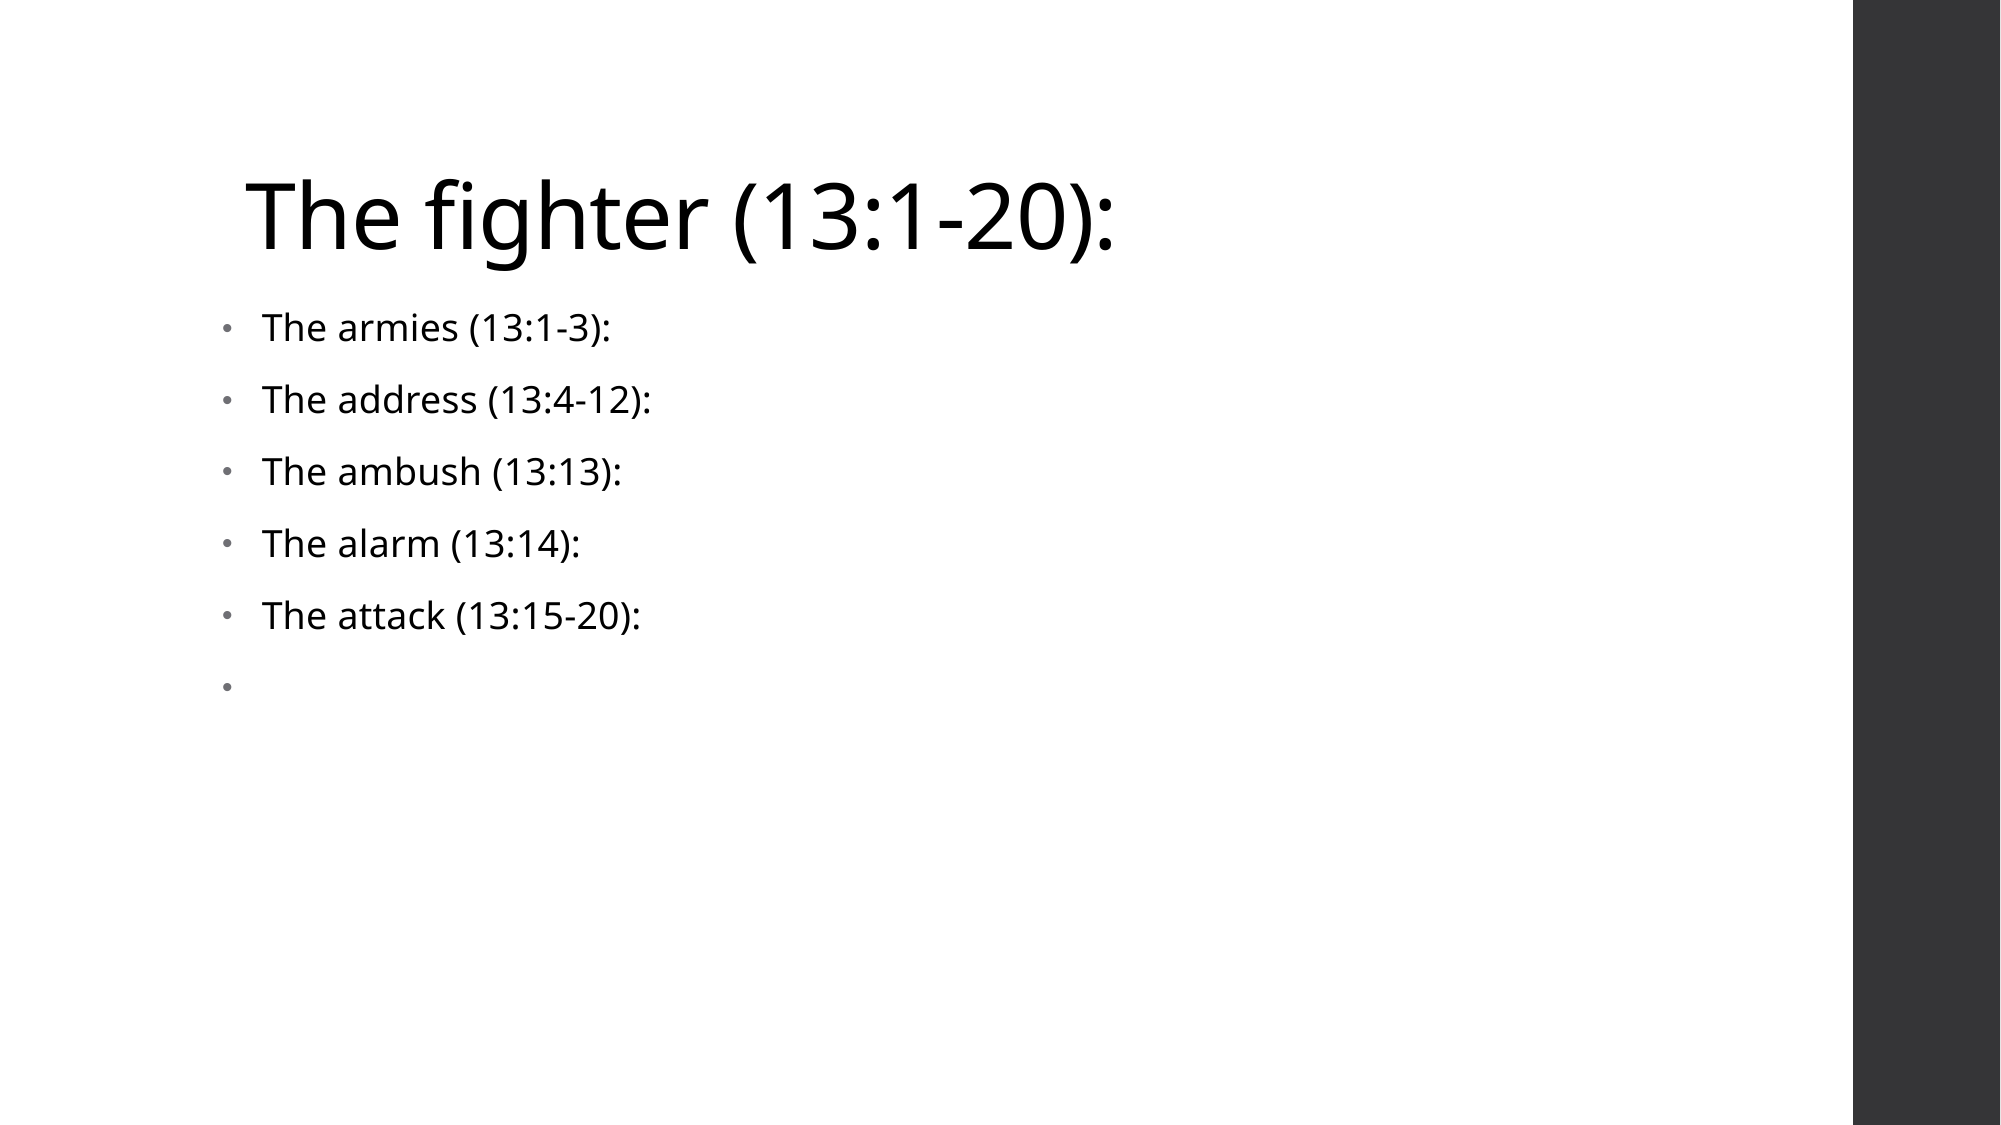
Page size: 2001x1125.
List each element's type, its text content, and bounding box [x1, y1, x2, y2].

list The armies (13:1-3): The address (13:4-12): The ambush (13:13): The alarm (13:14): The attack (13:15-20): [206, 299, 1617, 1014]
title The fighter (13:1-20): [206, 60, 1797, 278]
